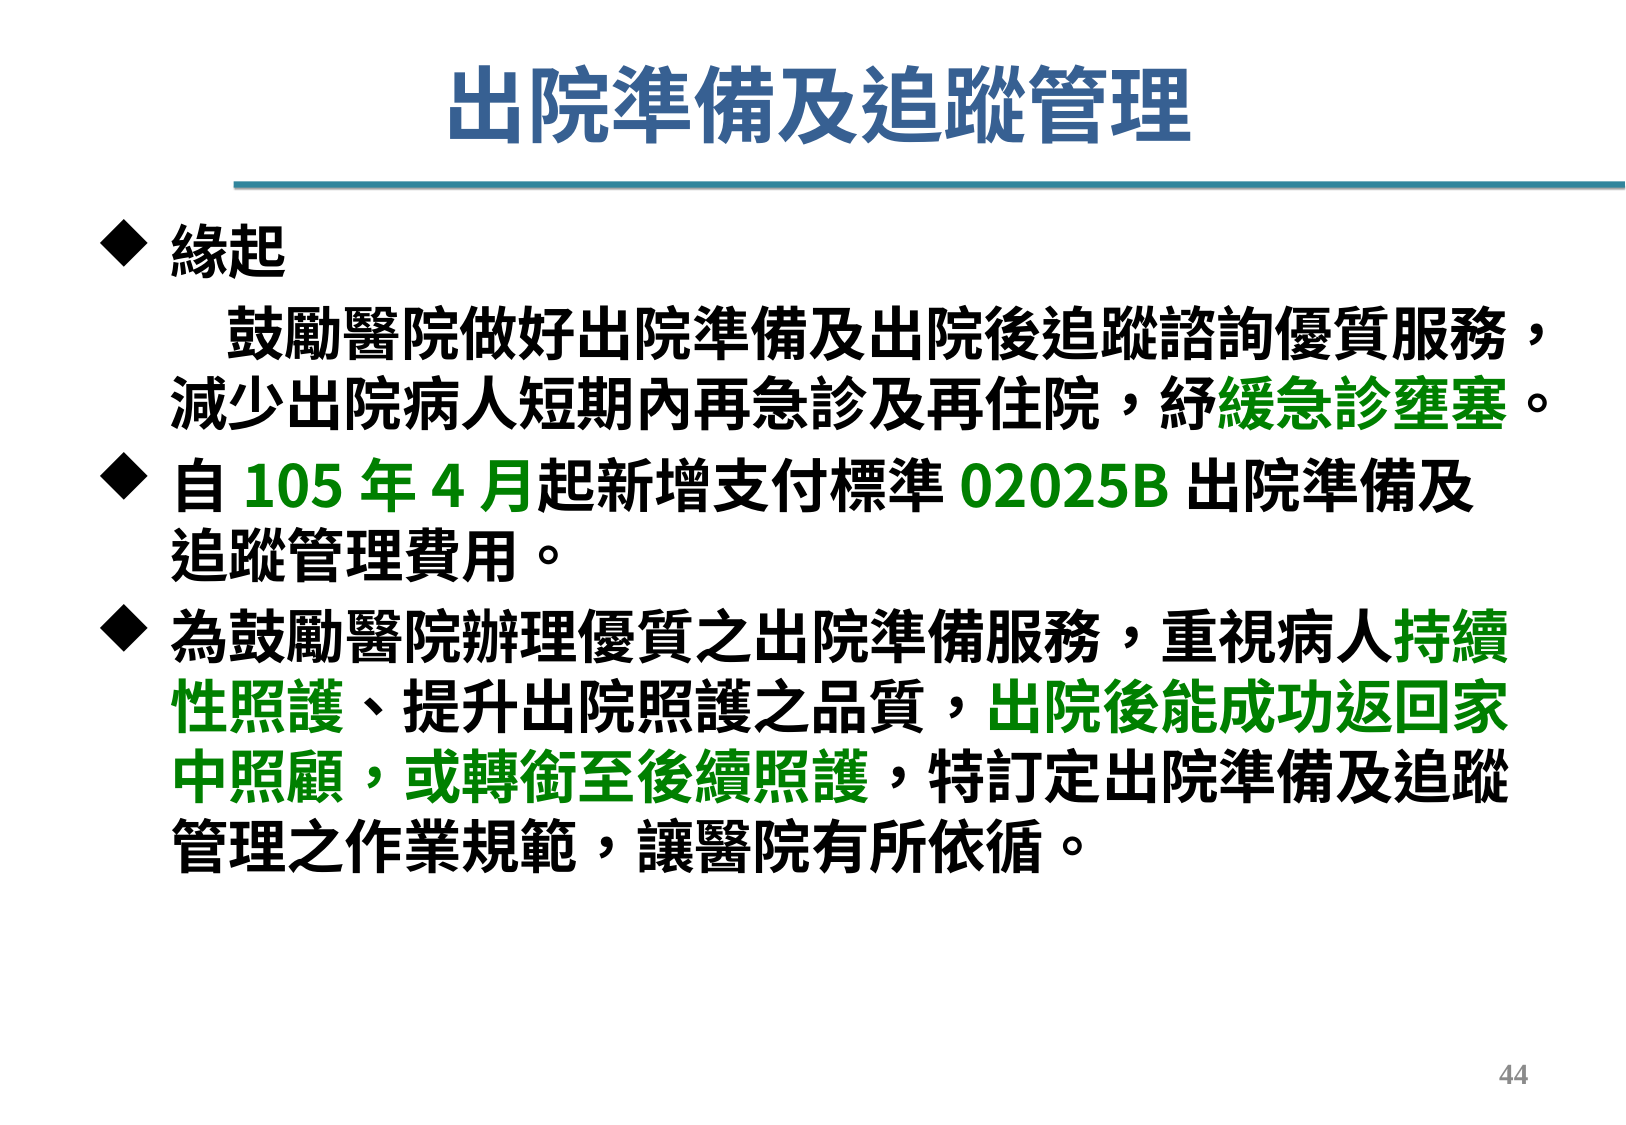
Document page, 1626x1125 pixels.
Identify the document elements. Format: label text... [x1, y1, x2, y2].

title 出院準備及追蹤管理 [80, 27, 1557, 179]
list 緣起 鼓勵醫院做好出院準備及出院後追蹤諮詢優質服務，減少出院病人短期內再急診及再住院，紓緩急診壅塞。 自105年4月起新增支付標準02025B出院準備及追蹤管理費用。 為鼓勵醫院辦理優質之出院準備服務，重視病人持續性照護、提升出院照護之品質，出院後能成功返回家中照顧，或轉銜至後續照護，特訂定出院準備及追蹤管理之作業規範，讓醫院有所依循。 [80, 208, 1543, 1045]
slide_number <編號> [1164, 1042, 1544, 1103]
